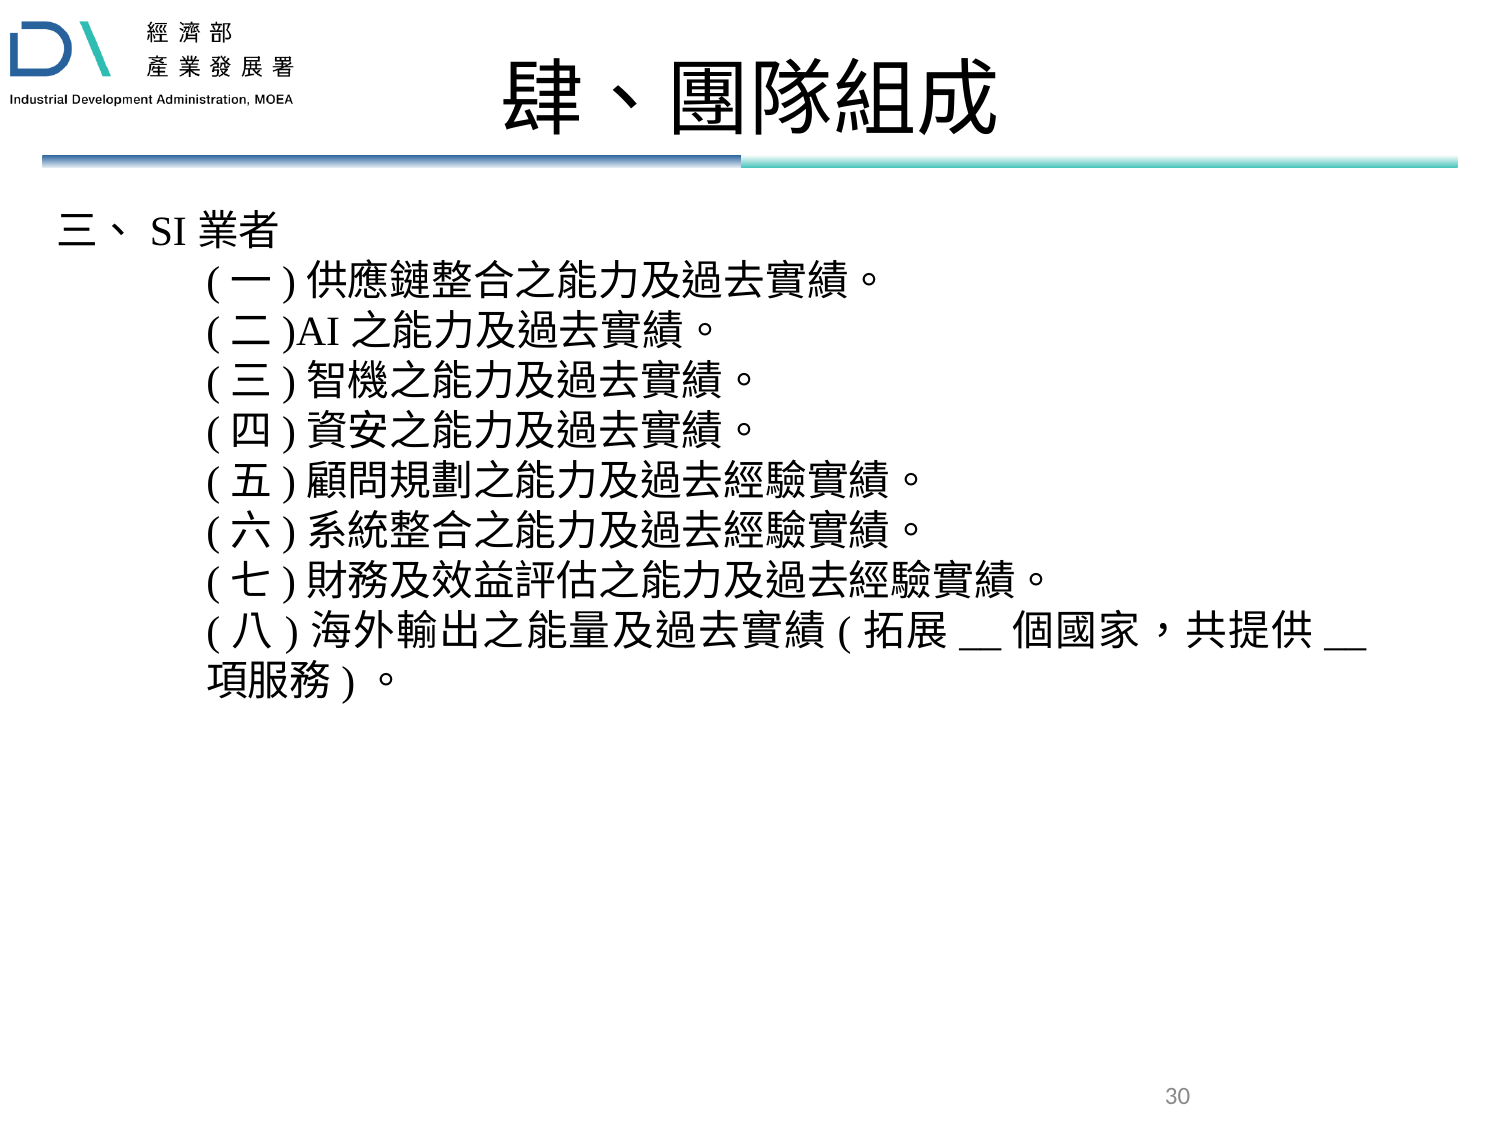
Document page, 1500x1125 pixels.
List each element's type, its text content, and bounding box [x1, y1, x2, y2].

title 肆、團隊組成 [75, 19, 1426, 171]
text_box 30 [1149, 1065, 1500, 1125]
text_box 三、SI業者 (一)供應鏈整合之能力及過去實績。 (二)AI之能力及過去實績。 (三)智機之能力及過去實績。 (四)資安之能力及過去實績。 (五)顧問規劃之能力及過去經驗實績。 (六)系統整合之能力及過去經驗實績。 (七)財務及效益評估之能力及過去經驗實績。 (八)海外輸出之能量及過去實績(拓展__個國家，共提供__項服務)。 [41, 196, 1391, 712]
